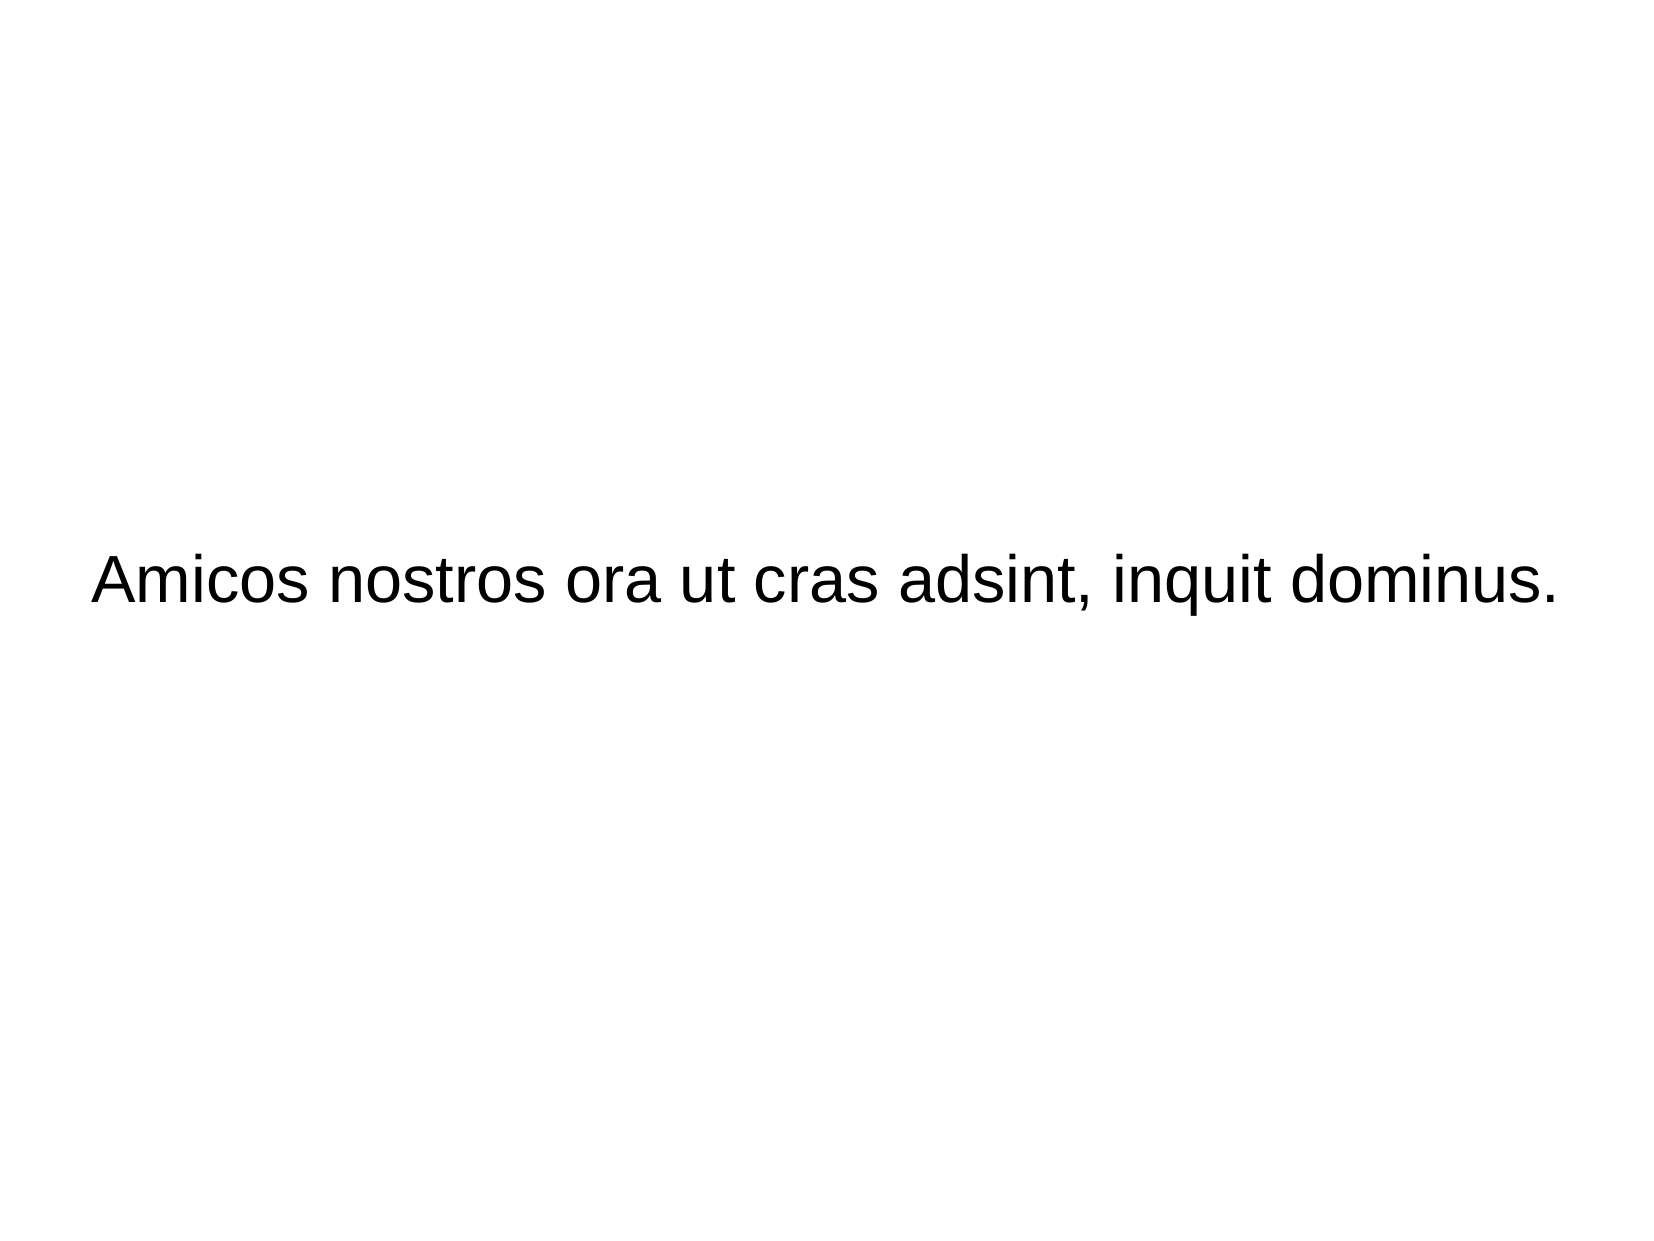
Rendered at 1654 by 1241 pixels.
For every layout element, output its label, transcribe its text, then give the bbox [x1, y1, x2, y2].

subtitle Amicos nostros ora ut cras adsint, inquit dominus. [82, 56, 1571, 1102]
